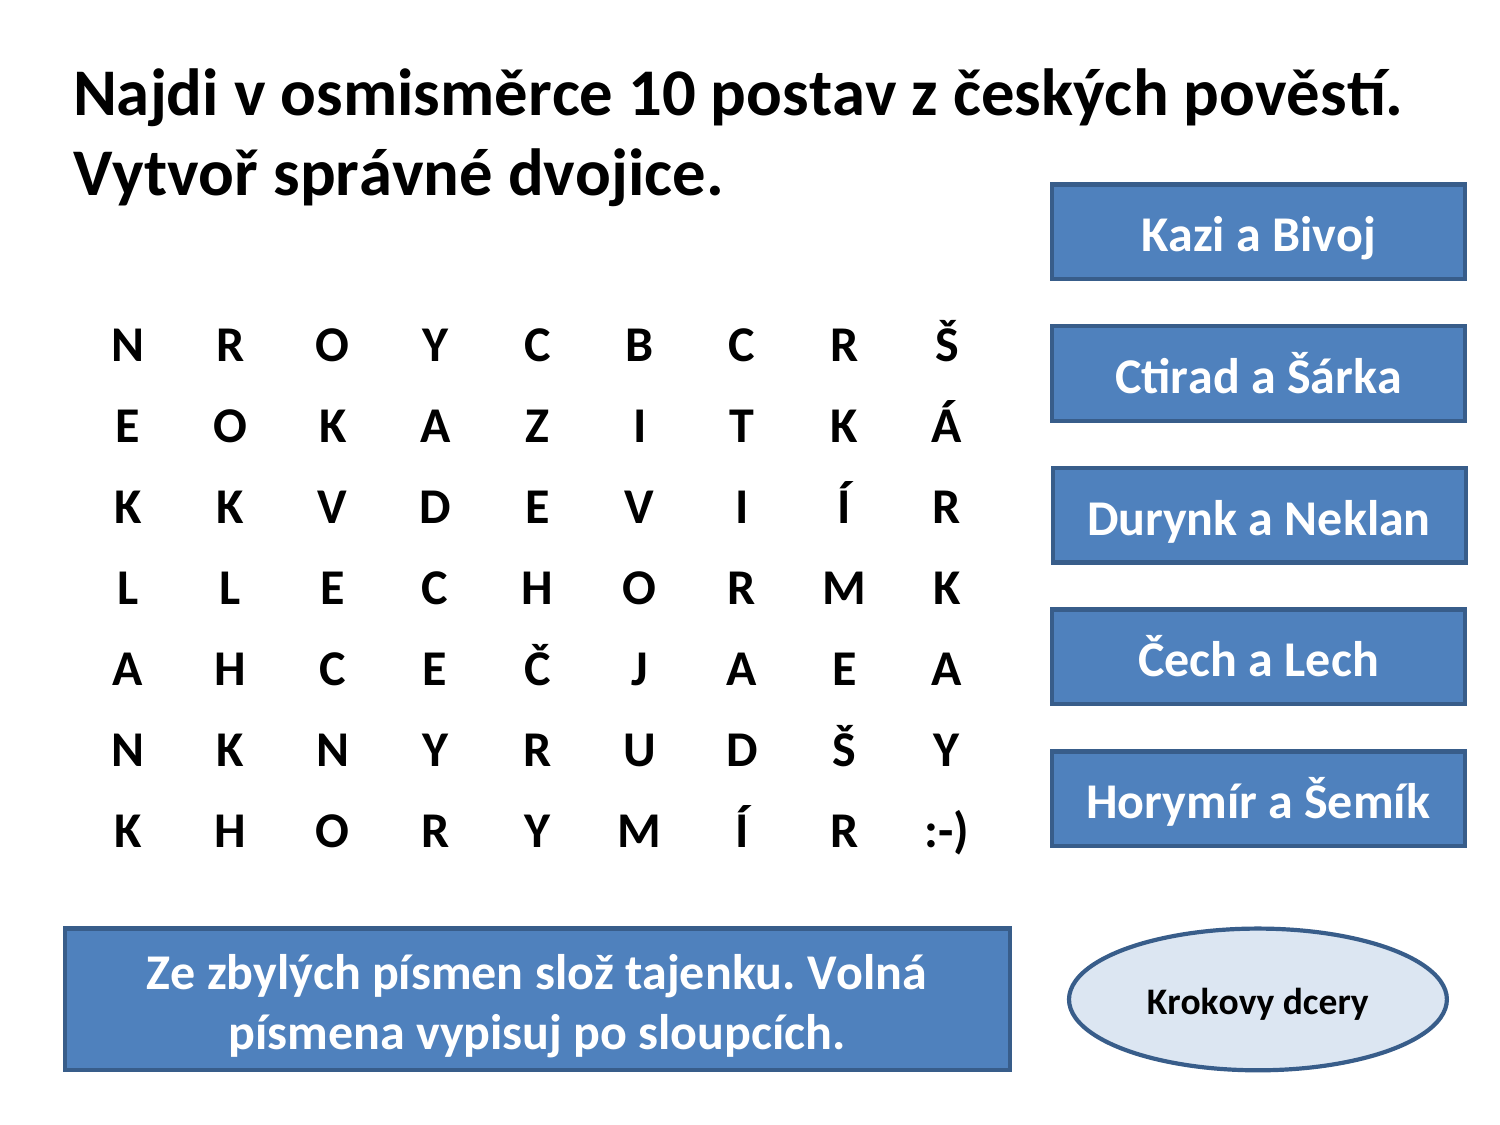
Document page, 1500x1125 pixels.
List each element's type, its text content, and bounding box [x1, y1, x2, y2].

table_cell E [793, 615, 896, 696]
table_cell I [589, 372, 691, 453]
table_cell Y [384, 696, 486, 777]
text_box Horymír a Šemík [1051, 751, 1466, 847]
table_cell E [486, 453, 589, 534]
table_header Š [896, 291, 998, 372]
table_cell K [896, 534, 998, 615]
table_cell E [282, 534, 384, 615]
table_cell L [179, 534, 282, 615]
table_cell A [384, 372, 486, 453]
table_cell N [77, 696, 179, 777]
text_box Ctirad a Šárka [1051, 326, 1466, 421]
table_cell Z [486, 372, 589, 453]
table_cell D [384, 453, 486, 534]
table_header O [282, 291, 384, 372]
table_cell A [77, 615, 179, 696]
table_cell R [486, 696, 589, 777]
title Najdi v osmisměrce 10 postav z českých pověstí. Vytvoř správné dvojice. [58, 35, 1459, 223]
table_cell D [691, 696, 793, 777]
table_cell L [77, 534, 179, 615]
table_cell M [589, 777, 691, 858]
table_cell E [384, 615, 486, 696]
table_cell K [179, 696, 282, 777]
table_header N [77, 291, 179, 372]
text_box Ze zbylých písmen slož tajenku. Volná písmena vypisuj po sloupcích. [64, 928, 1010, 1071]
text_box Kazi a Bivoj [1051, 184, 1466, 279]
table_cell H [486, 534, 589, 615]
table_cell :-) [896, 777, 998, 858]
table_cell Y [486, 777, 589, 858]
table_cell R [691, 534, 793, 615]
table_cell K [77, 777, 179, 858]
table_cell Á [896, 372, 998, 453]
table_header C [691, 291, 793, 372]
table_cell T [691, 372, 793, 453]
table_cell O [282, 777, 384, 858]
table_cell O [179, 372, 282, 453]
table_header C [486, 291, 589, 372]
table_cell K [77, 453, 179, 534]
table_cell V [589, 453, 691, 534]
table_cell R [896, 453, 998, 534]
table_header R [179, 291, 282, 372]
table_cell C [384, 534, 486, 615]
table_cell M [793, 534, 896, 615]
text_box Čech a Lech [1051, 609, 1466, 705]
table_cell V [282, 453, 384, 534]
table_cell O [589, 534, 691, 615]
table_cell Í [793, 453, 896, 534]
table_cell K [793, 372, 896, 453]
table_cell A [896, 615, 998, 696]
table_cell E [77, 372, 179, 453]
text_box Durynk a Neklan [1052, 467, 1466, 563]
table_cell A [691, 615, 793, 696]
table_cell U [589, 696, 691, 777]
table_header Y [384, 291, 486, 372]
table_cell I [691, 453, 793, 534]
table_cell K [282, 372, 384, 453]
table_cell R [793, 777, 896, 858]
table_cell Í [691, 777, 793, 858]
table_cell H [179, 777, 282, 858]
table_cell H [179, 615, 282, 696]
text_box Krokovy dcery [1069, 928, 1447, 1071]
table_cell C [282, 615, 384, 696]
table_cell K [179, 453, 282, 534]
table_cell Y [896, 696, 998, 777]
table_cell J [589, 615, 691, 696]
table_cell R [384, 777, 486, 858]
table_cell Č [486, 615, 589, 696]
table_cell Š [793, 696, 896, 777]
table_header B [589, 291, 691, 372]
table_header R [793, 291, 896, 372]
table_cell N [282, 696, 384, 777]
